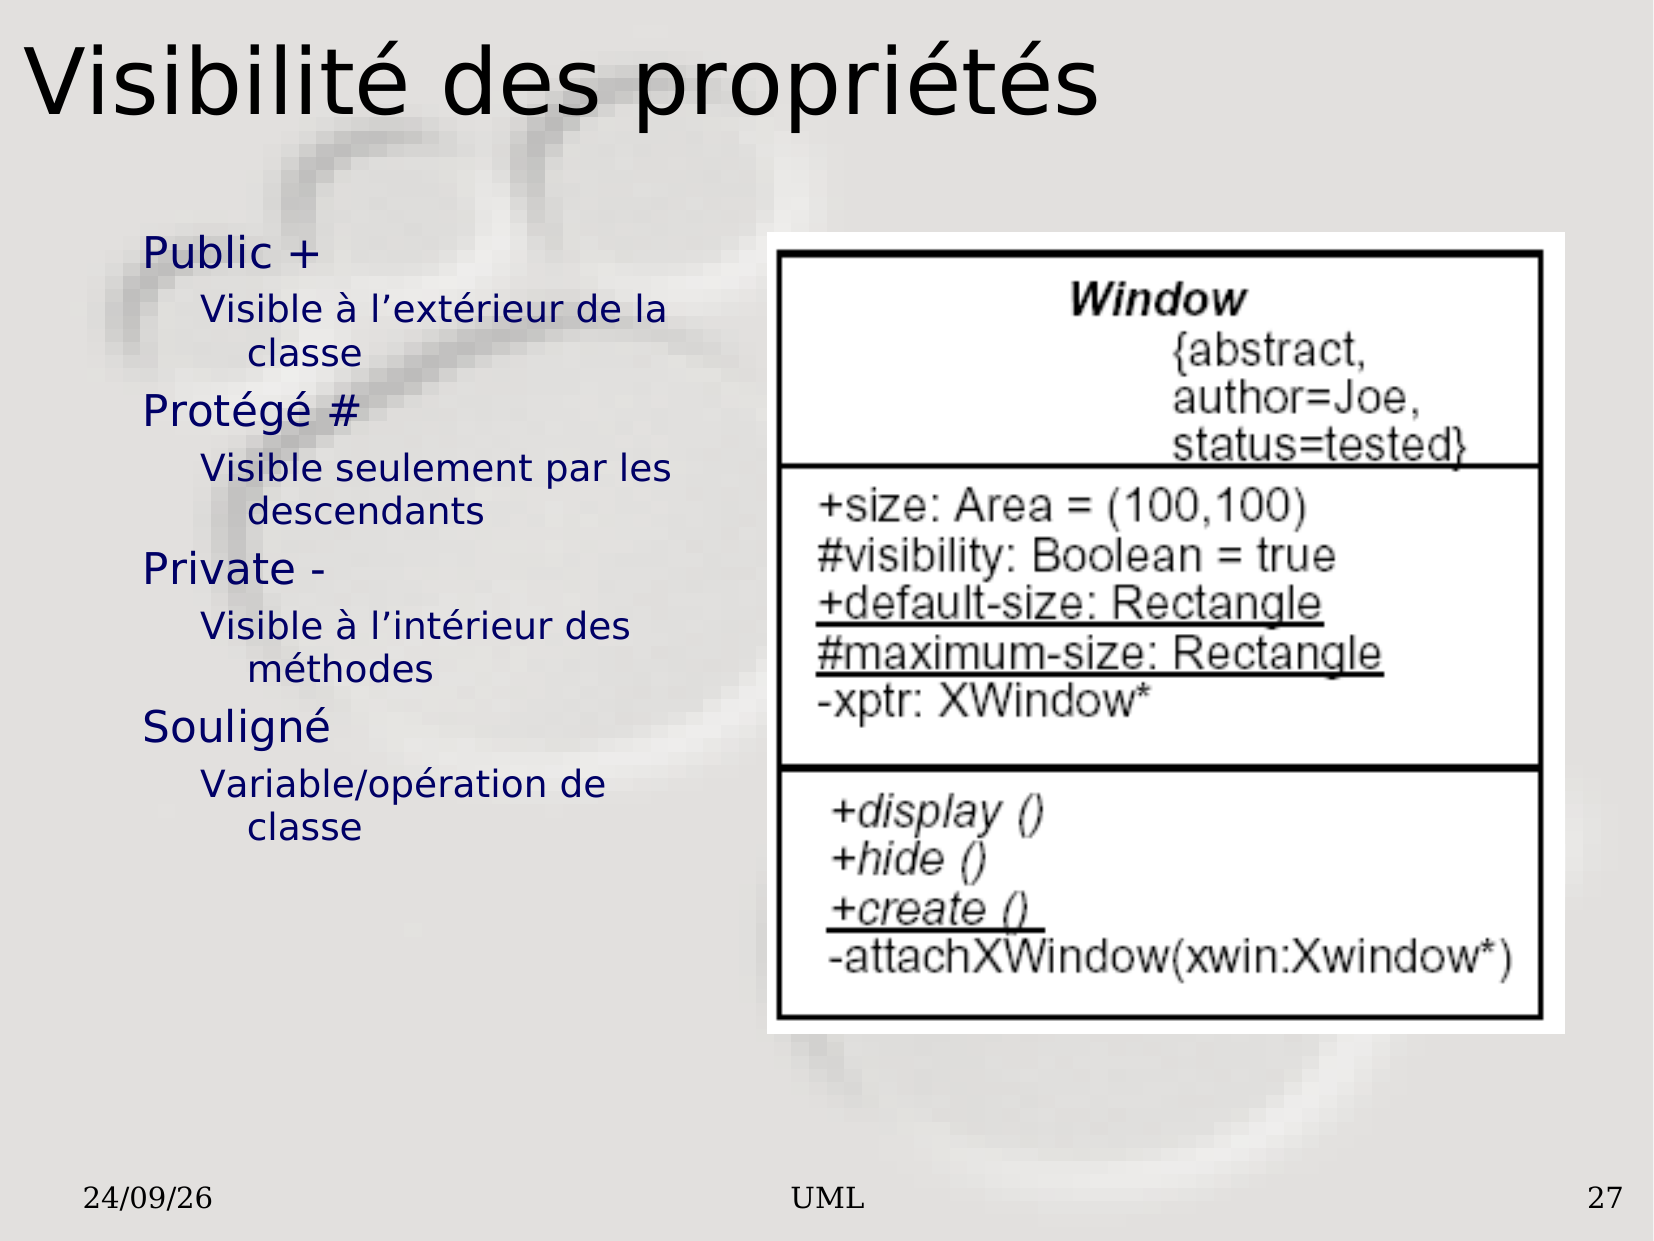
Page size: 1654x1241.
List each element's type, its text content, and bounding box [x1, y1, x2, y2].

picture [0, 0, 1654, 1241]
title Visibilité des propriétés [8, 21, 1538, 144]
list Public + Visible à l’extérieur de la classe Protégé # Visible seulement par les descendants Private - Visible à l’intérieur des méthodes Souligné Variable/opération de classe [110, 220, 703, 1117]
